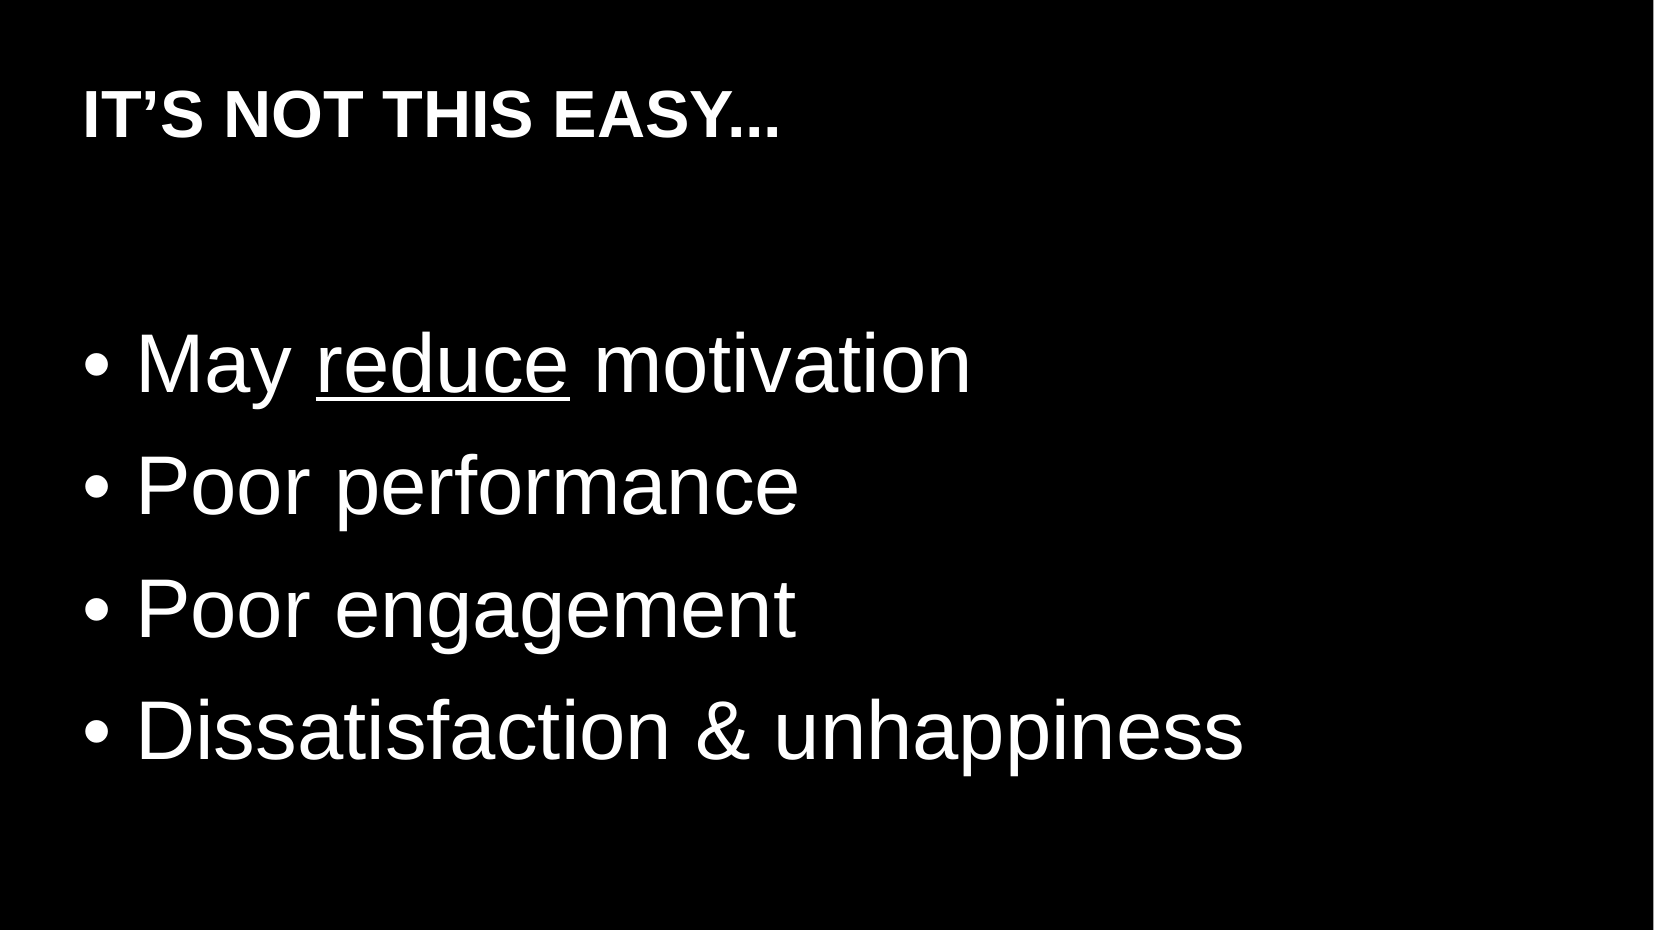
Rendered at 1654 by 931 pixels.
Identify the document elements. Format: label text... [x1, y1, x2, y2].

title IT’S NOT THIS EASY... [82, 37, 1571, 193]
list • May reduce motivation • Poor performance • Poor engagement • Dissatisfaction & unhappiness [82, 316, 1571, 857]
